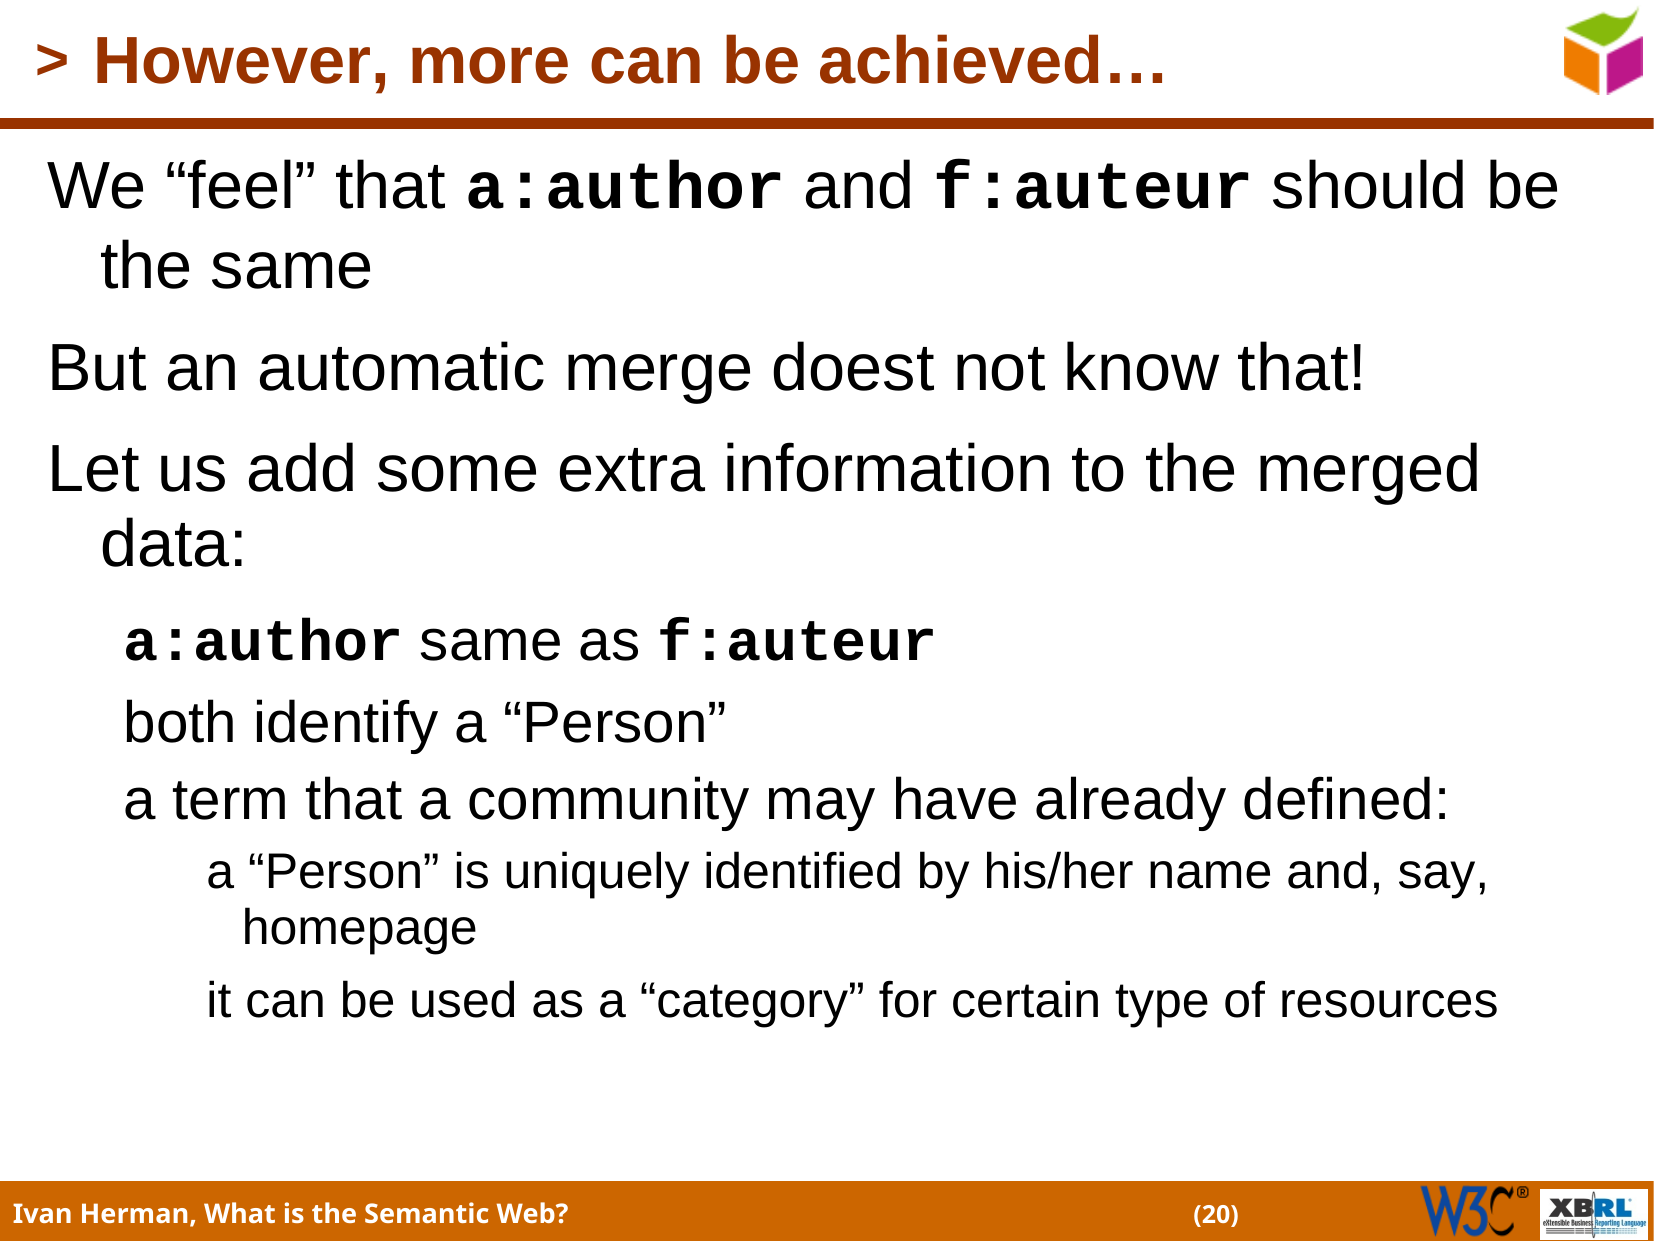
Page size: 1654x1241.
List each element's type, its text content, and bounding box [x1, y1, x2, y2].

picture [1540, 1189, 1648, 1240]
picture [1417, 1183, 1533, 1240]
list We “feel” that a:author and f:auteur should be the same But an automatic merge doest not know that! Let us add some extra information to the merged data: a:author same as f:auteur both identify a “Person” a term that a community may have already defined: a “Person” is uniquely identified by his/her name and, say, homepage it can be used as a “category” for certain type of resources [29, 147, 1624, 1119]
picture [1564, 5, 1643, 95]
title However, more can be achieved… [93, 0, 1493, 119]
